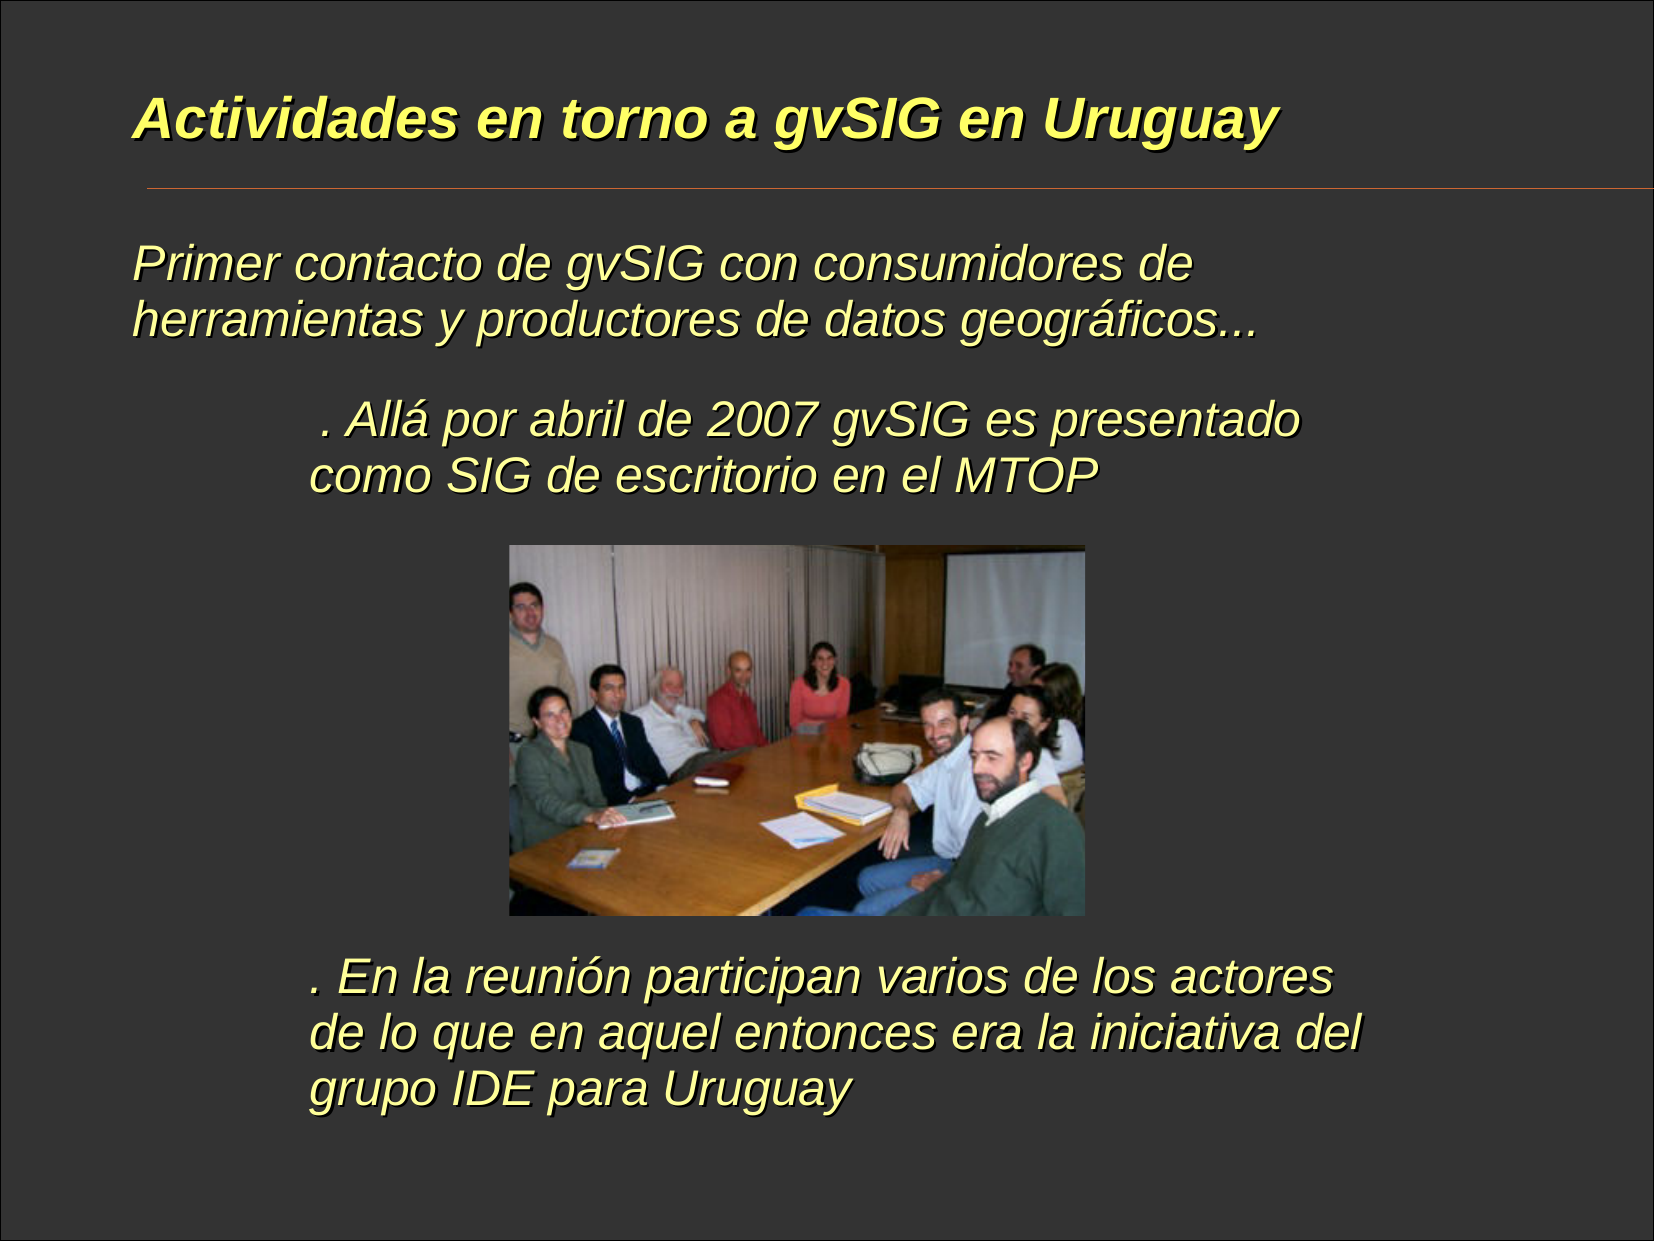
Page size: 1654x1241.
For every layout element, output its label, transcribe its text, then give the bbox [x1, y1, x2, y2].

text_box Primer contacto de gvSIG con consumidores de herramientas y productores de datos geográficos... [118, 228, 1477, 355]
picture [509, 545, 1086, 916]
text_box [0, 0, 1654, 1241]
text_box . Allá por abril de 2007 gvSIG es presentado como SIG de escritorio en el MTOP . En la reunión participan varios de los actores de lo que en aquel entonces era la iniciativa del grupo IDE para Uruguay [295, 383, 1418, 1124]
text_box Actividades en torno a gvSIG en Uruguay [118, 78, 1536, 169]
